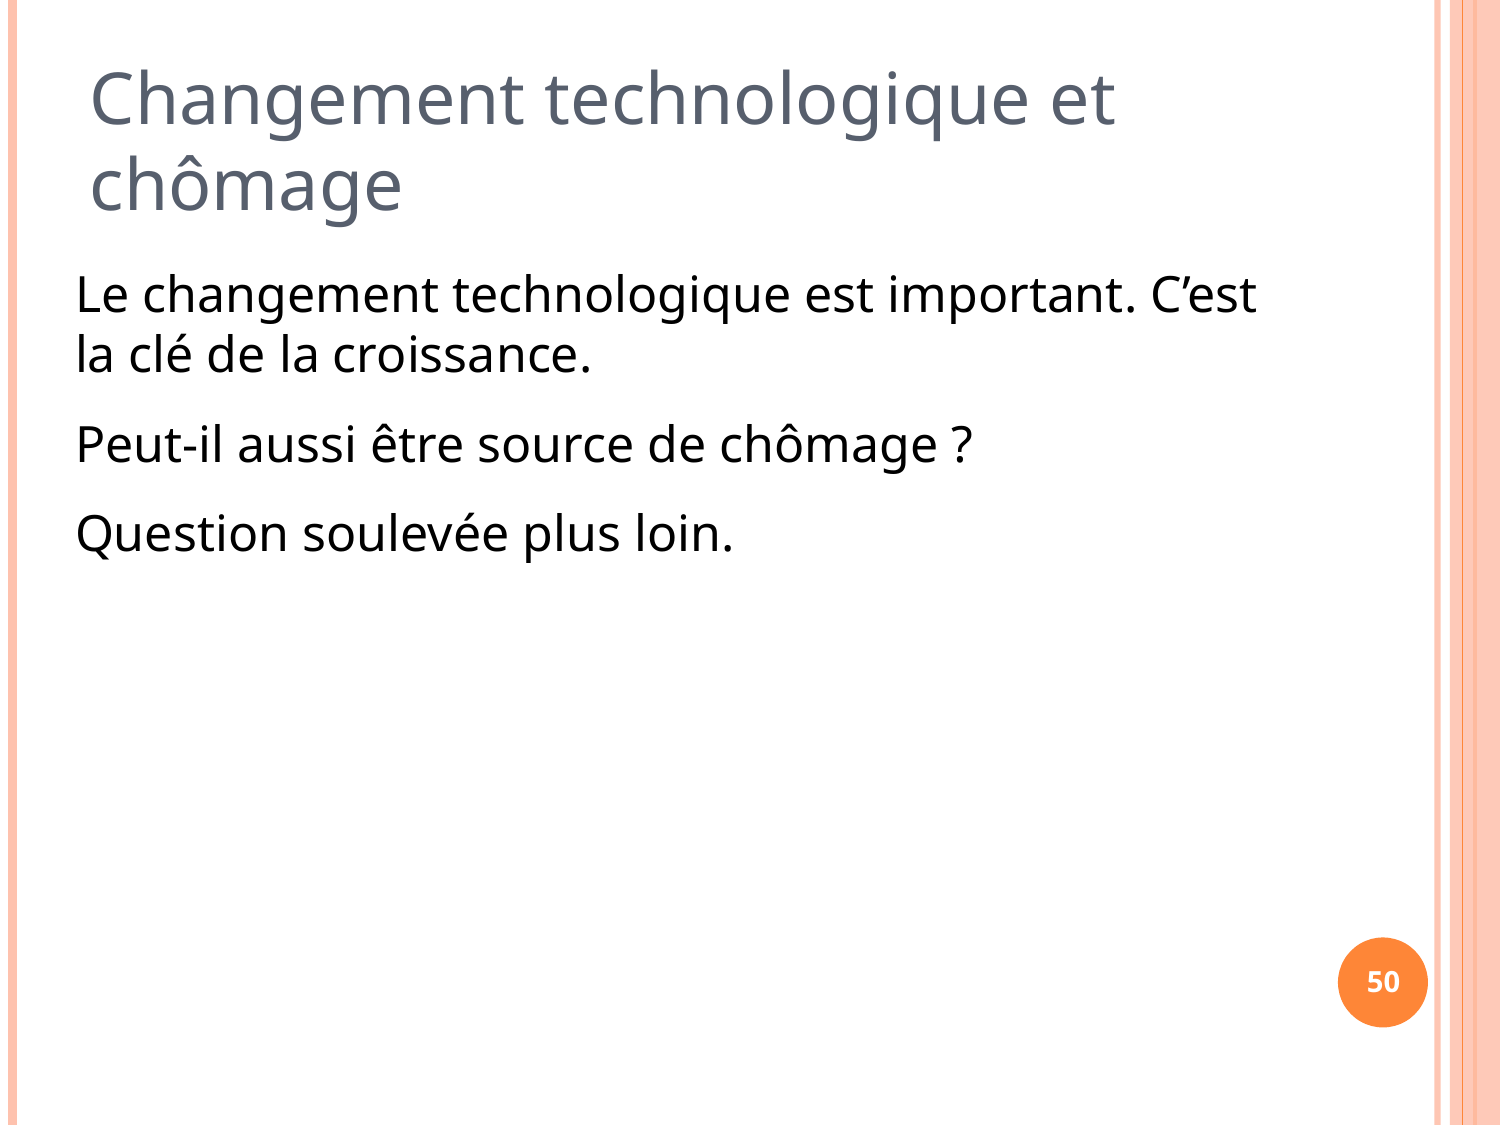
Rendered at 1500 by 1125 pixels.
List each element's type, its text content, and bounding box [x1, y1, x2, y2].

title Changement technologique et chômage [75, 45, 1300, 233]
slide_number <numéro> [1333, 940, 1434, 1027]
list Le changement technologique est important. C’est la clé de la croissance. Peut-il aussi être source de chômage ? Question soulevée plus loin. [75, 262, 1300, 1062]
